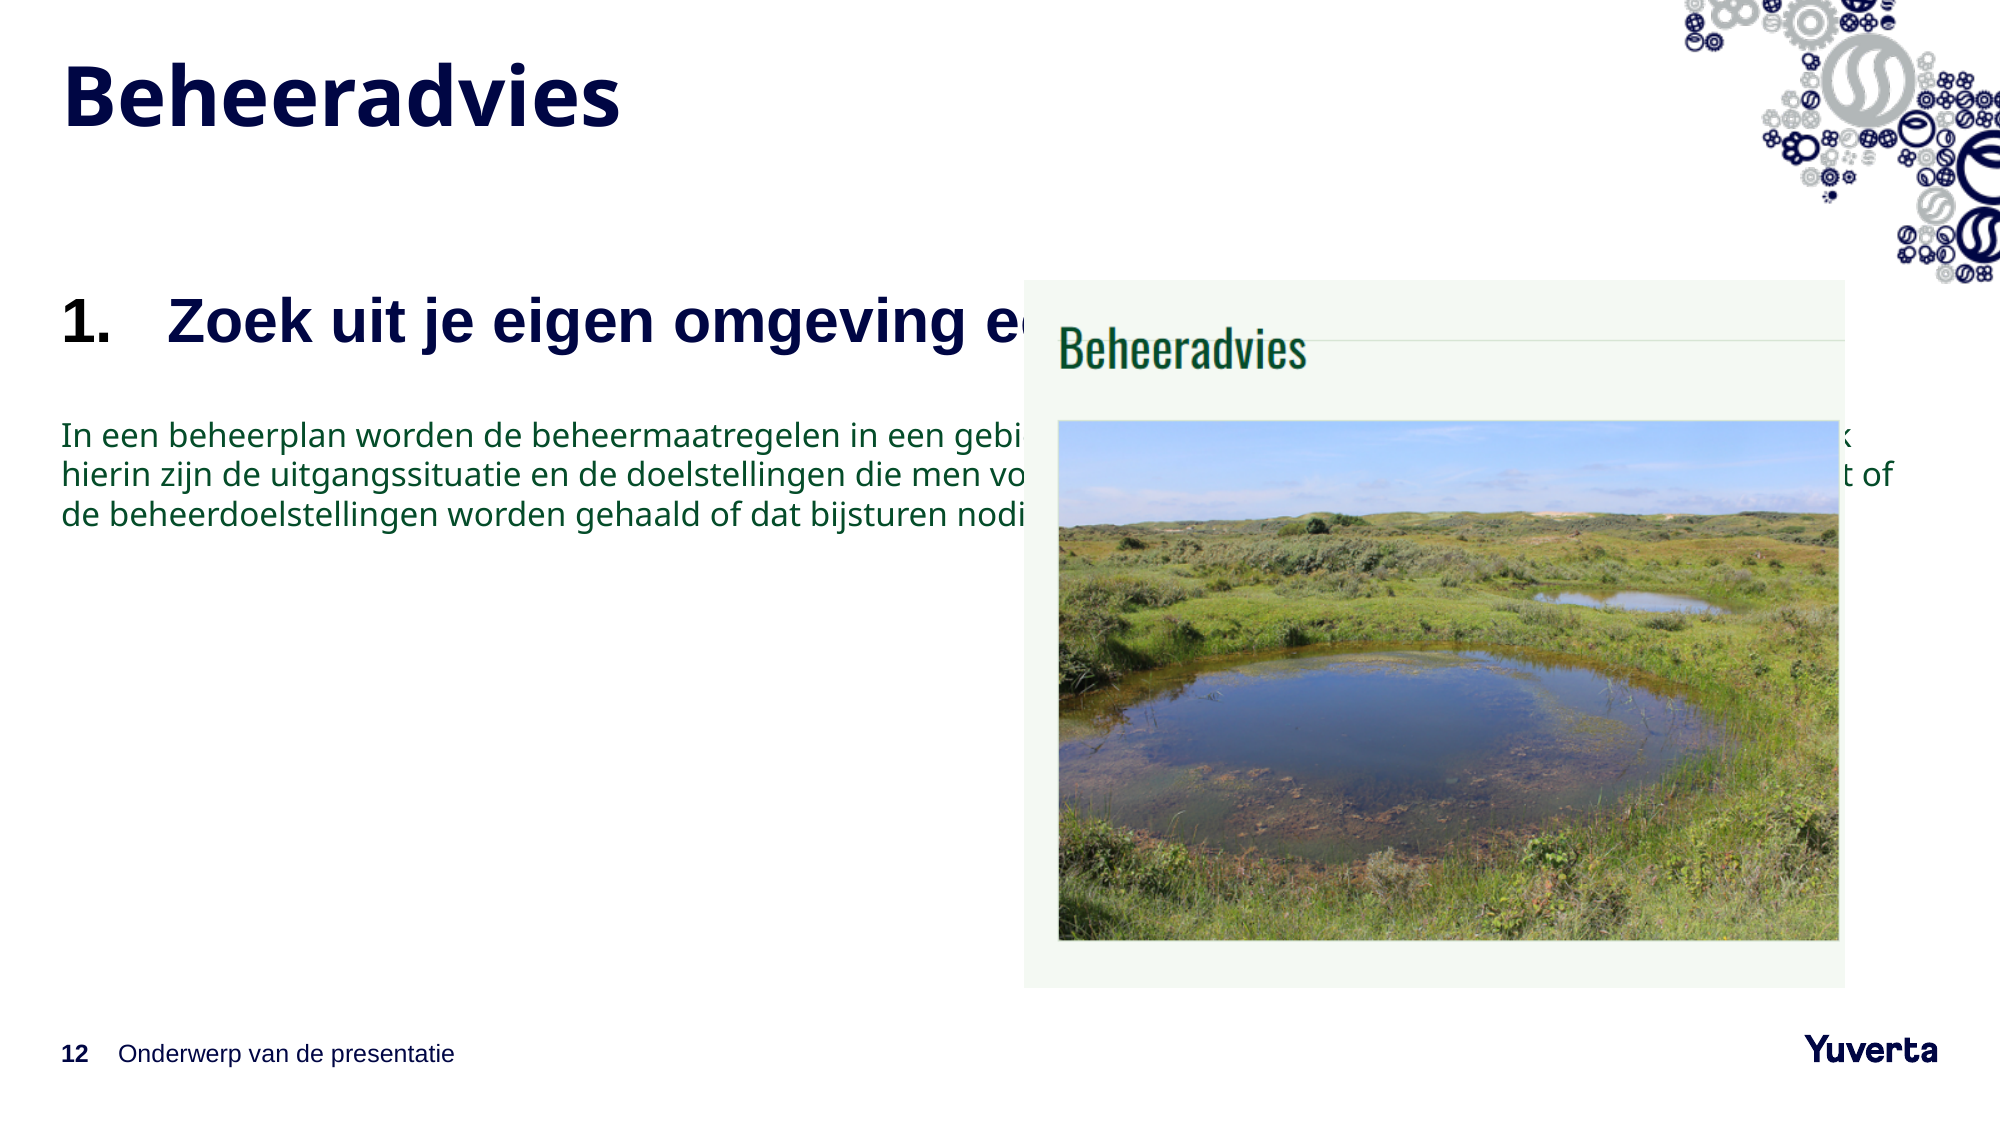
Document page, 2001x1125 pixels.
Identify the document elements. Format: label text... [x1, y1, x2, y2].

picture [1024, 280, 1845, 988]
text_box Onderwerp van de presentatie [118, 1037, 987, 1074]
title Beheeradvies [60, 48, 1745, 240]
text_box ‹nr.› [60, 1037, 113, 1074]
list Zoek uit je eigen omgeving een (groen) beheeradvies. In een beheerplan worden de beheermaatregelen in een gebied voor een bepaalde periode beschreven. Belangrijk hierin zijn de uitgangssituatie en de doelstellingen die men voor ogen heeft. In een beheerevaluatie wordt getoetst of de beheerdoelstellingen worden gehaald of dat bijsturen nodig is. [60, 280, 1940, 1006]
